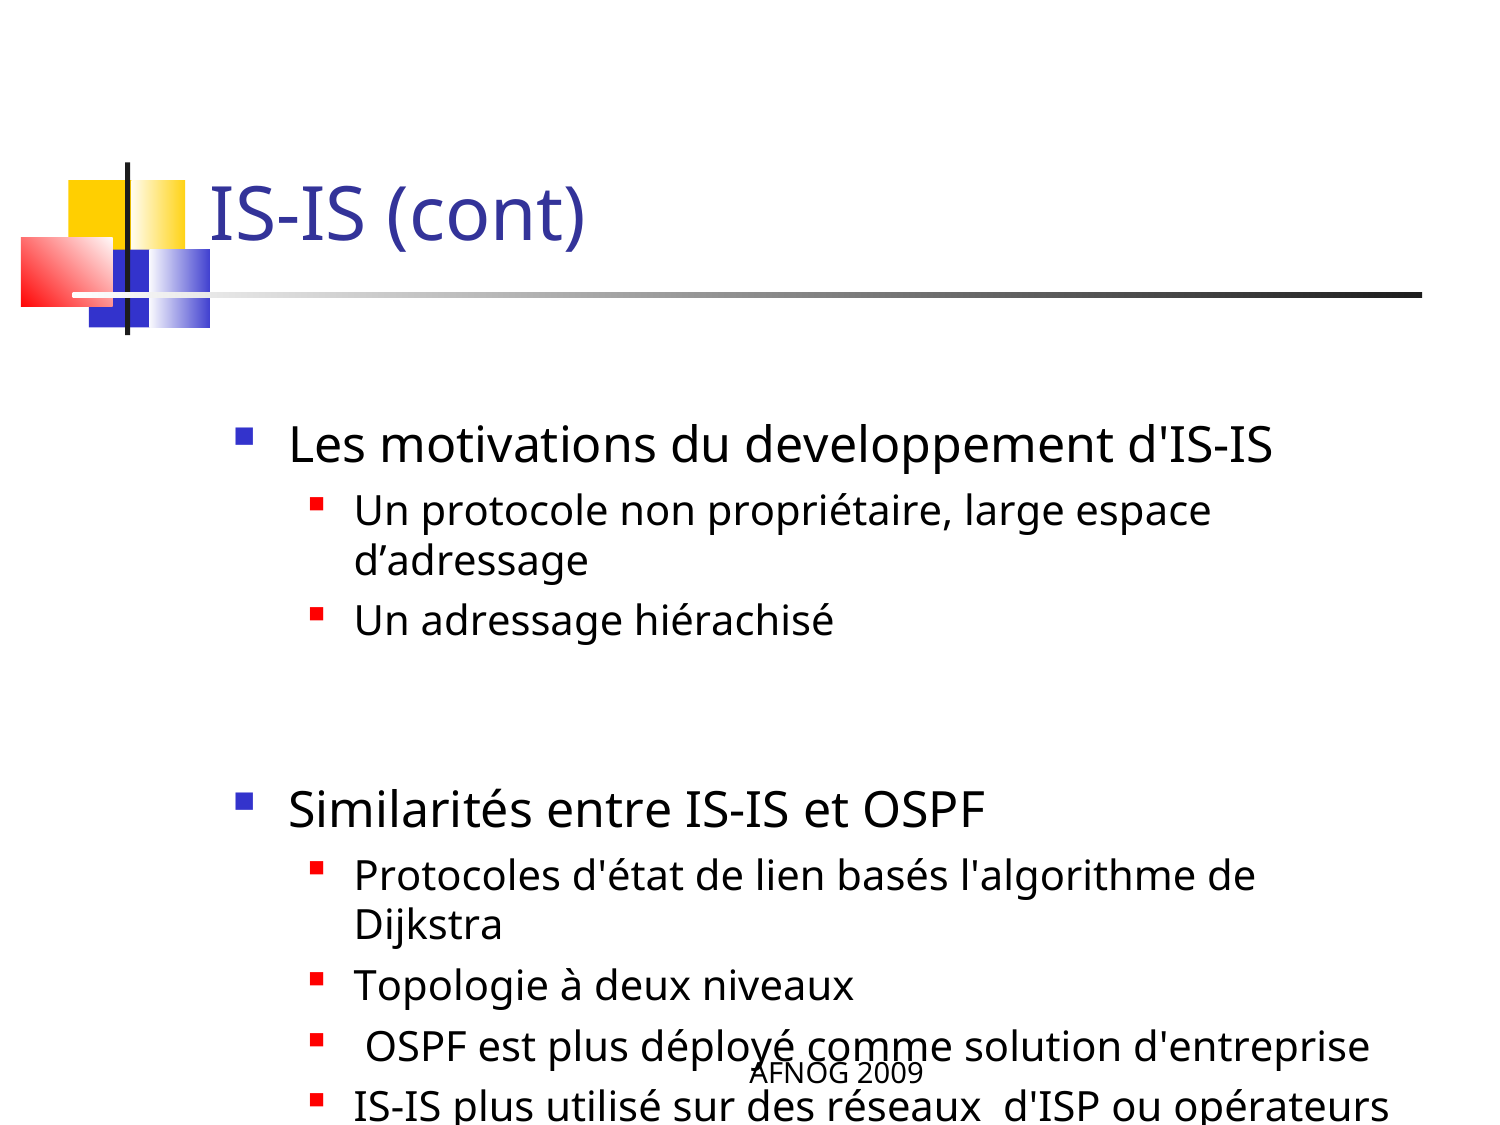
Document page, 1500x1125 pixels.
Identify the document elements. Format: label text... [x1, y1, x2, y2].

title IS-IS (cont)‏ [194, 125, 1474, 269]
list Les motivations du developpement d'IS-IS Un protocole non propriétaire, large espace d’adressage Un adressage hiérachisé Similarités entre IS-IS et OSPF Protocoles d'état de lien basés l'algorithme de Dijkstra Topologie à deux niveaux OSPF est plus déployé comme solution d'entreprise IS-IS plus utilisé sur des réseaux d'ISP ou opérateurs télécom [218, 326, 1412, 1061]
